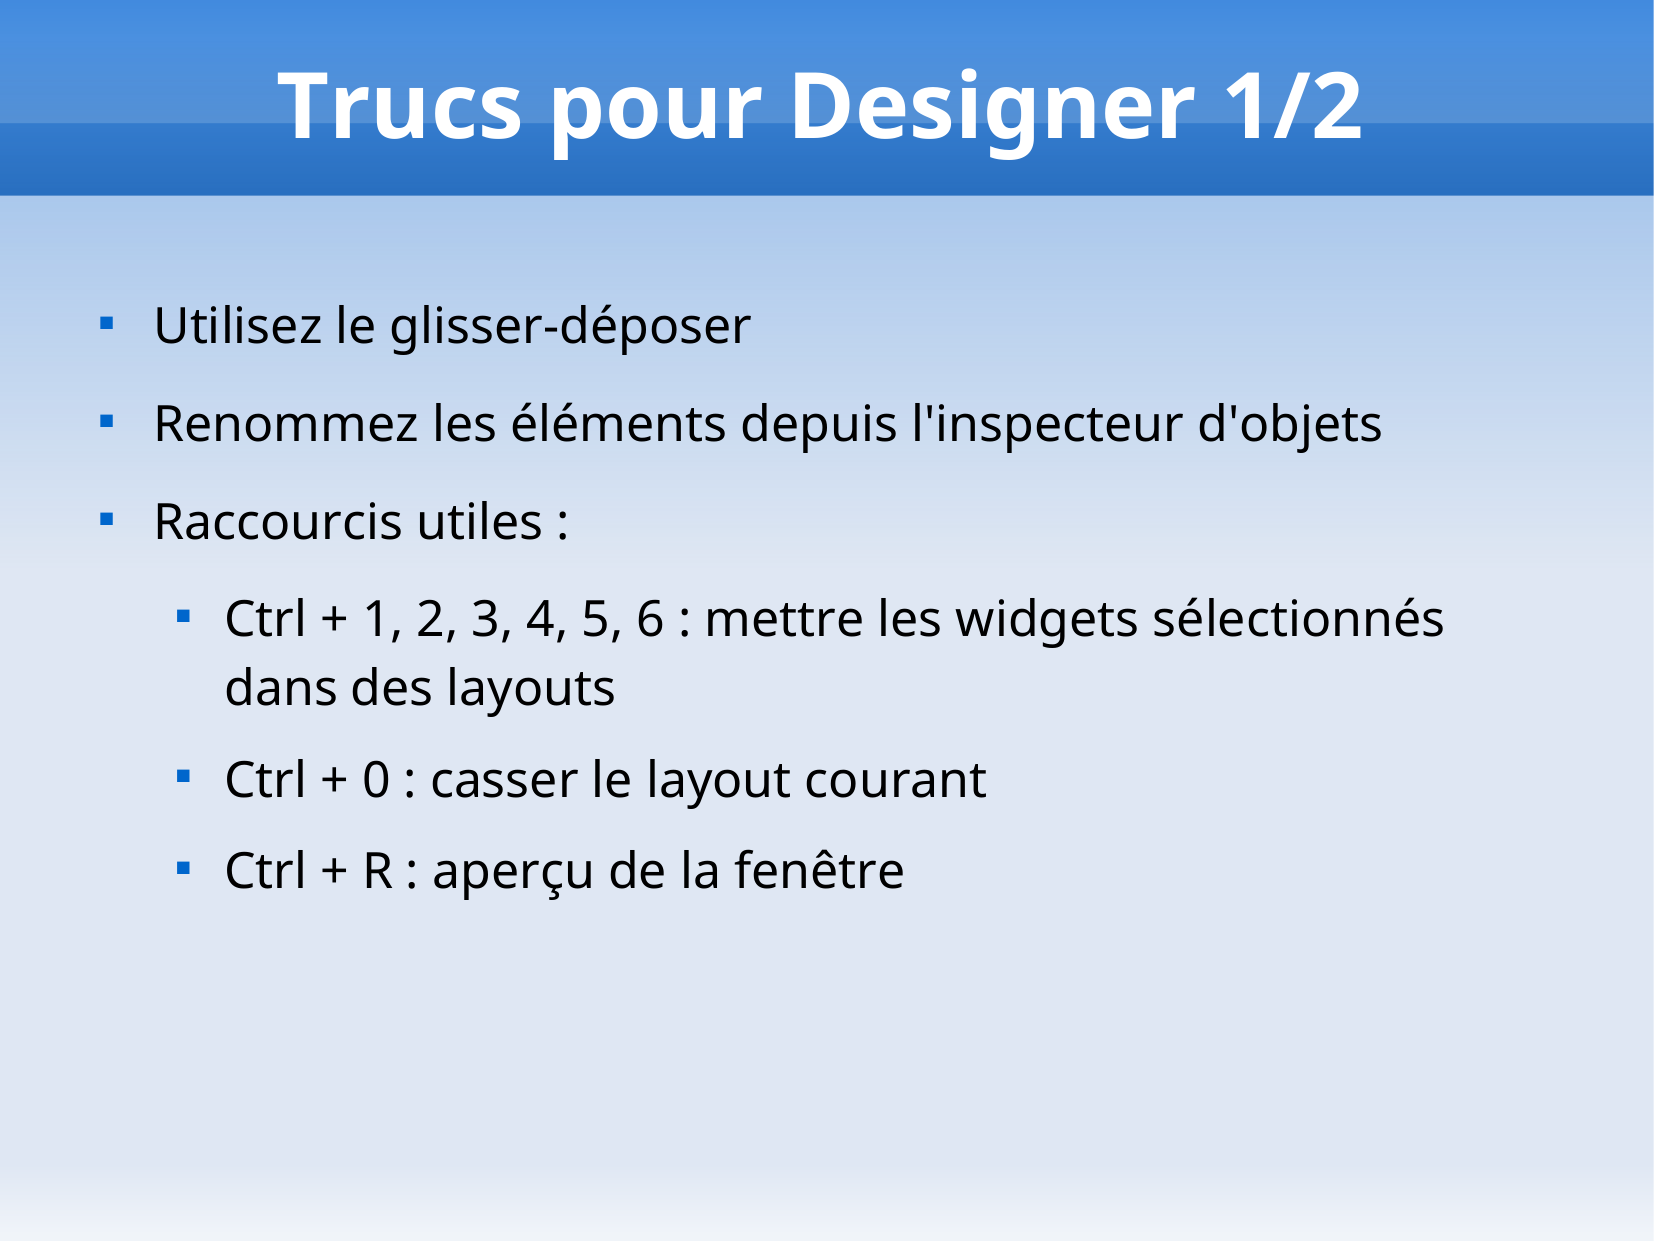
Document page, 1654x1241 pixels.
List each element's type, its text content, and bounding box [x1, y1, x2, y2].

list Utilisez le glisser-déposer Renommez les éléments depuis l'inspecteur d'objets Raccourcis utiles : Ctrl + 1, 2, 3, 4, 5, 6 : mettre les widgets sélectionnés dans des layouts Ctrl + 0 : casser le layout courant Ctrl + R : aperçu de la fenêtre [82, 290, 1571, 1109]
picture [0, 0, 1654, 1241]
title Trucs pour Designer 1/2 [76, 0, 1565, 208]
